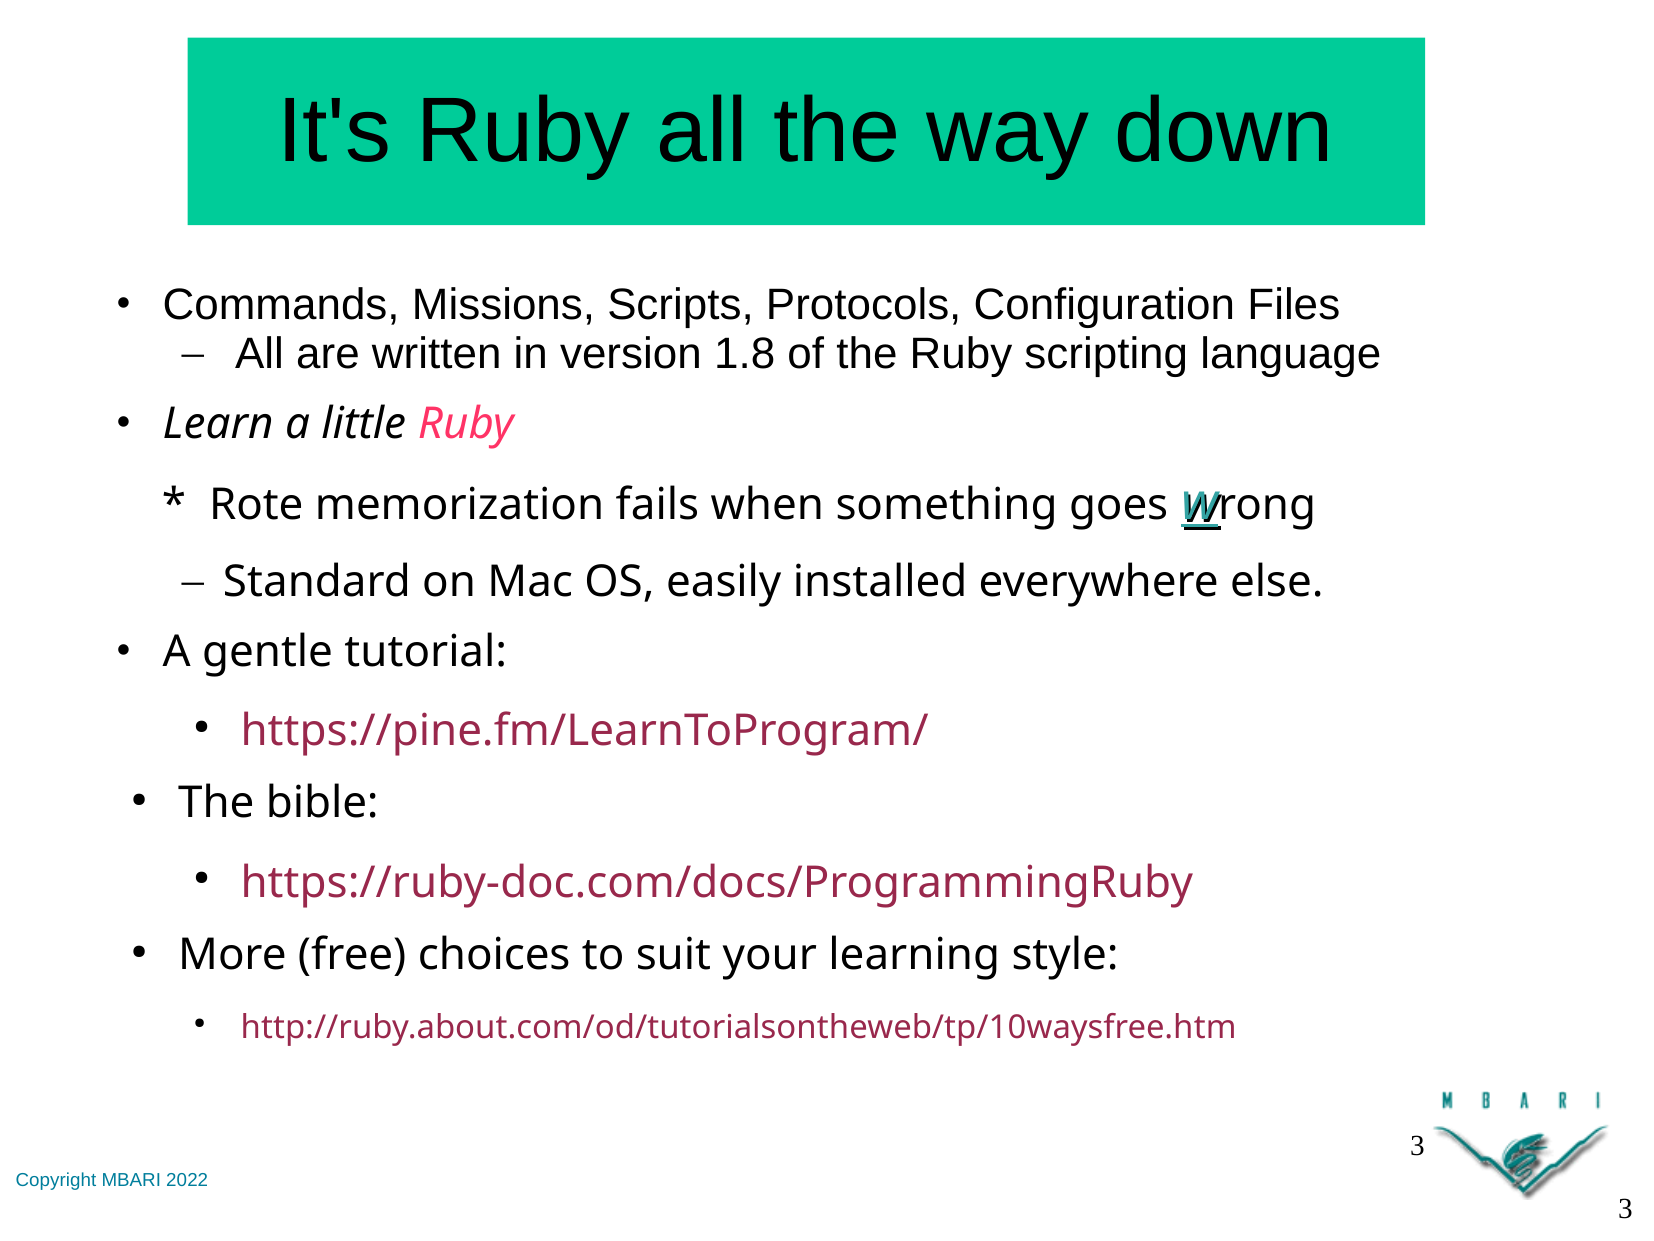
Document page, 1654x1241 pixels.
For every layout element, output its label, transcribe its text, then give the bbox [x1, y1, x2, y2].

title It's Ruby all the way down [187, 37, 1426, 226]
picture [1426, 1091, 1613, 1200]
list Commands, Missions, Scripts, Protocols, Configuration Files All are written in version 1.8 of the Ruby scripting language Learn a little Ruby * Rote memorization fails when something goes wrong Standard on Mac OS, easily installed everywhere else. A gentle tutorial: https://pine.fm/LearnToProgram/ The bible: https://ruby-doc.com/docs/ProgrammingRuby More (free) choices to suit your learning style: http://ruby.about.com/od/tutorialsontheweb/tp/10waysfree.htm [100, 272, 1505, 1065]
